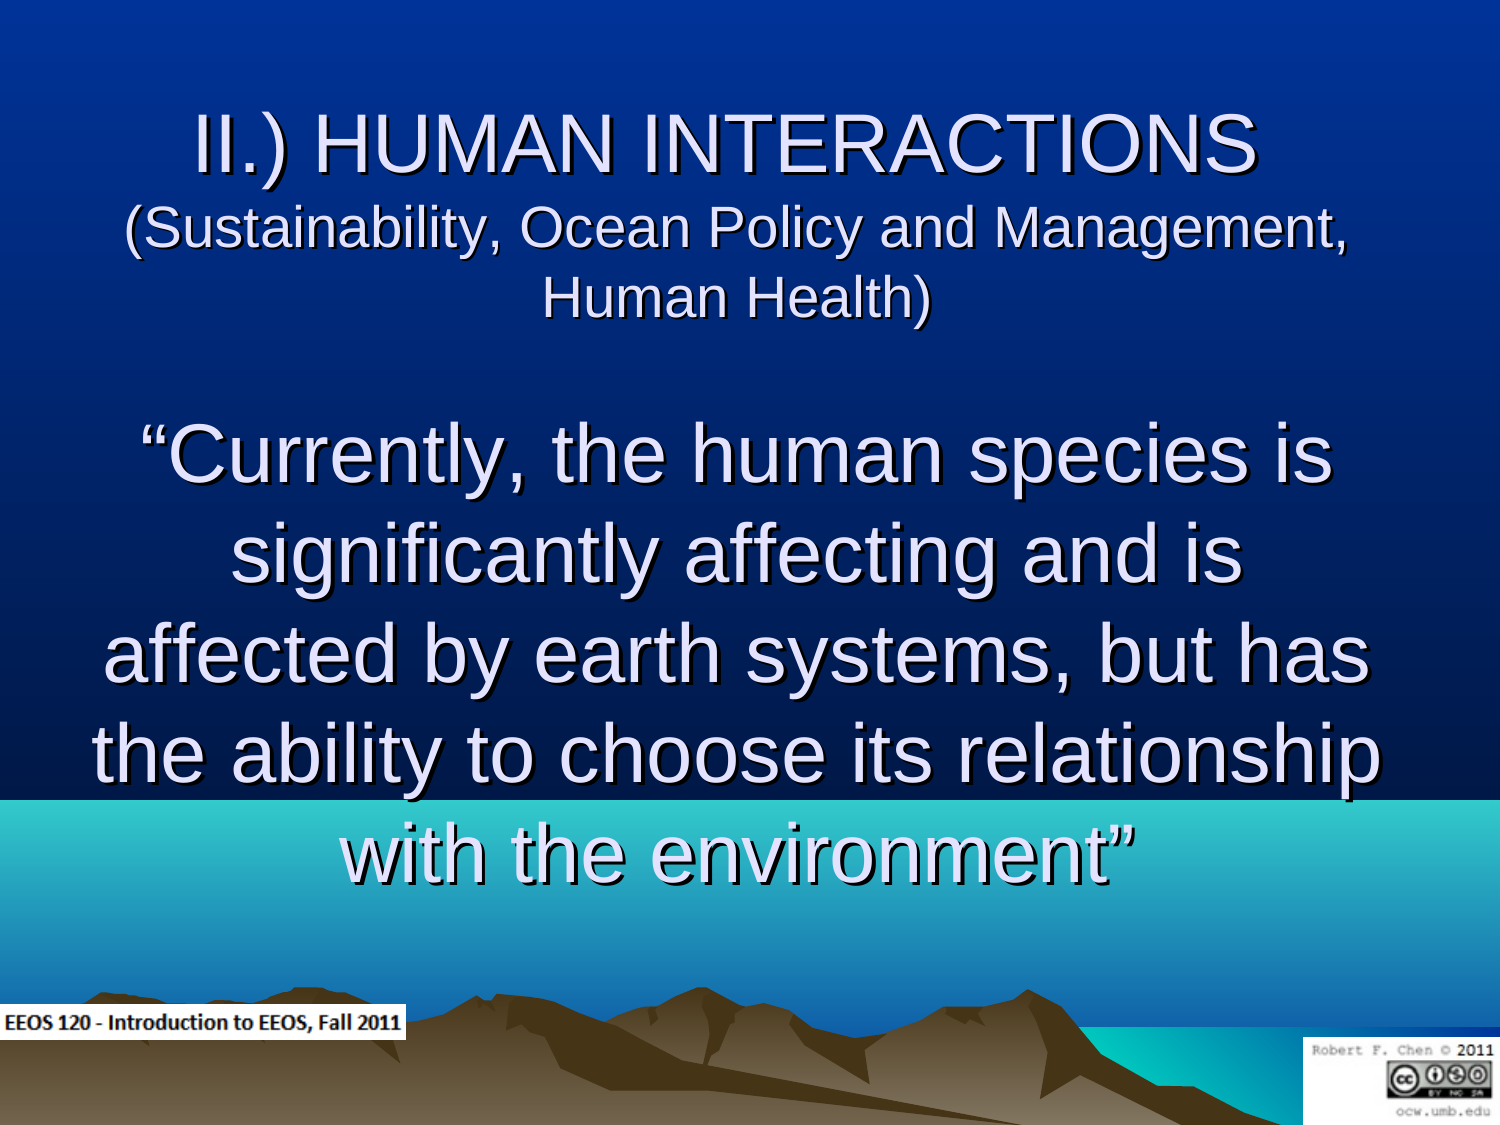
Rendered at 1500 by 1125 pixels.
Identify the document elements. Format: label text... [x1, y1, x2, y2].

picture [1302, 1037, 1500, 1125]
picture [0, 1004, 406, 1040]
title II.) HUMAN INTERACTIONS (Sustainability, Ocean Policy and Management, Human Health) “Currently, the human species is significantly affecting and is affected by earth systems, but has the ability to choose its relationship with the environment” [62, 81, 1413, 907]
